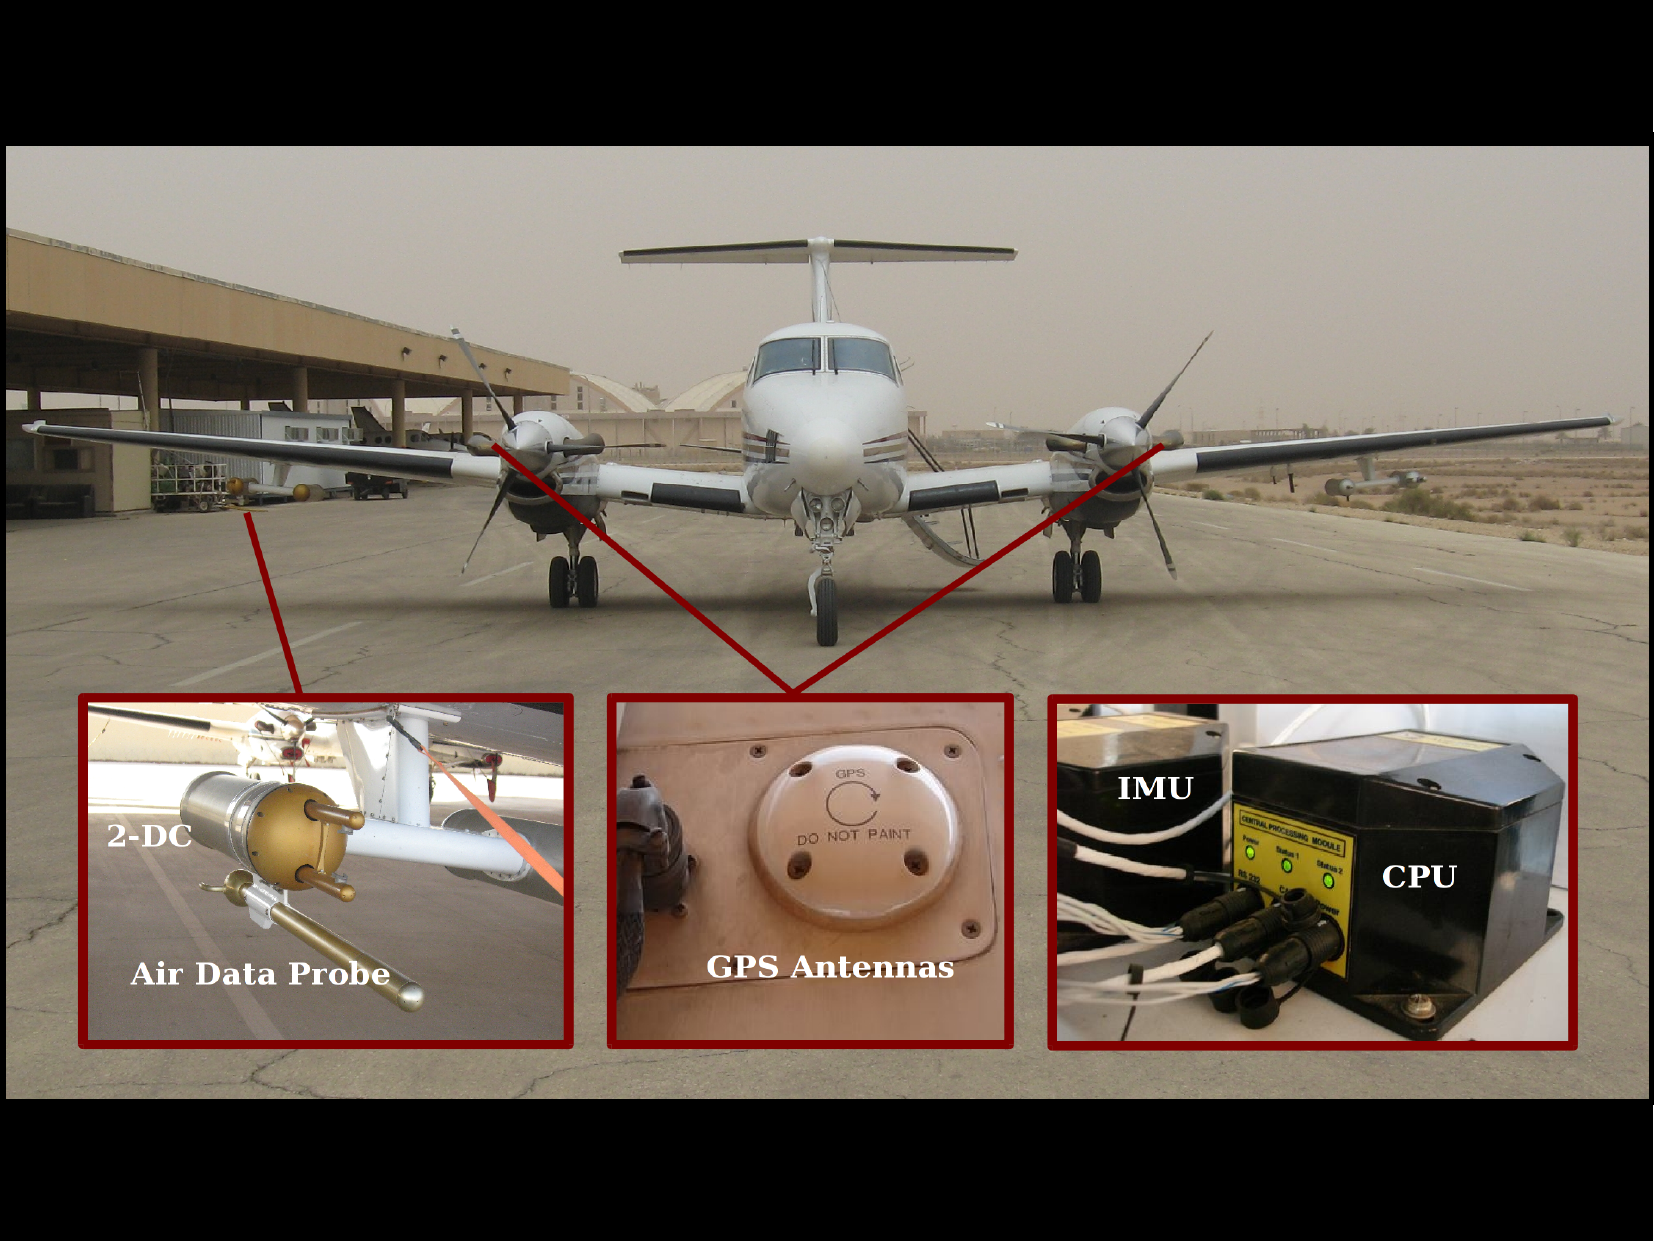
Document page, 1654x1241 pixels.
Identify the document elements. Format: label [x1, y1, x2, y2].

picture [0, 132, 1654, 1105]
